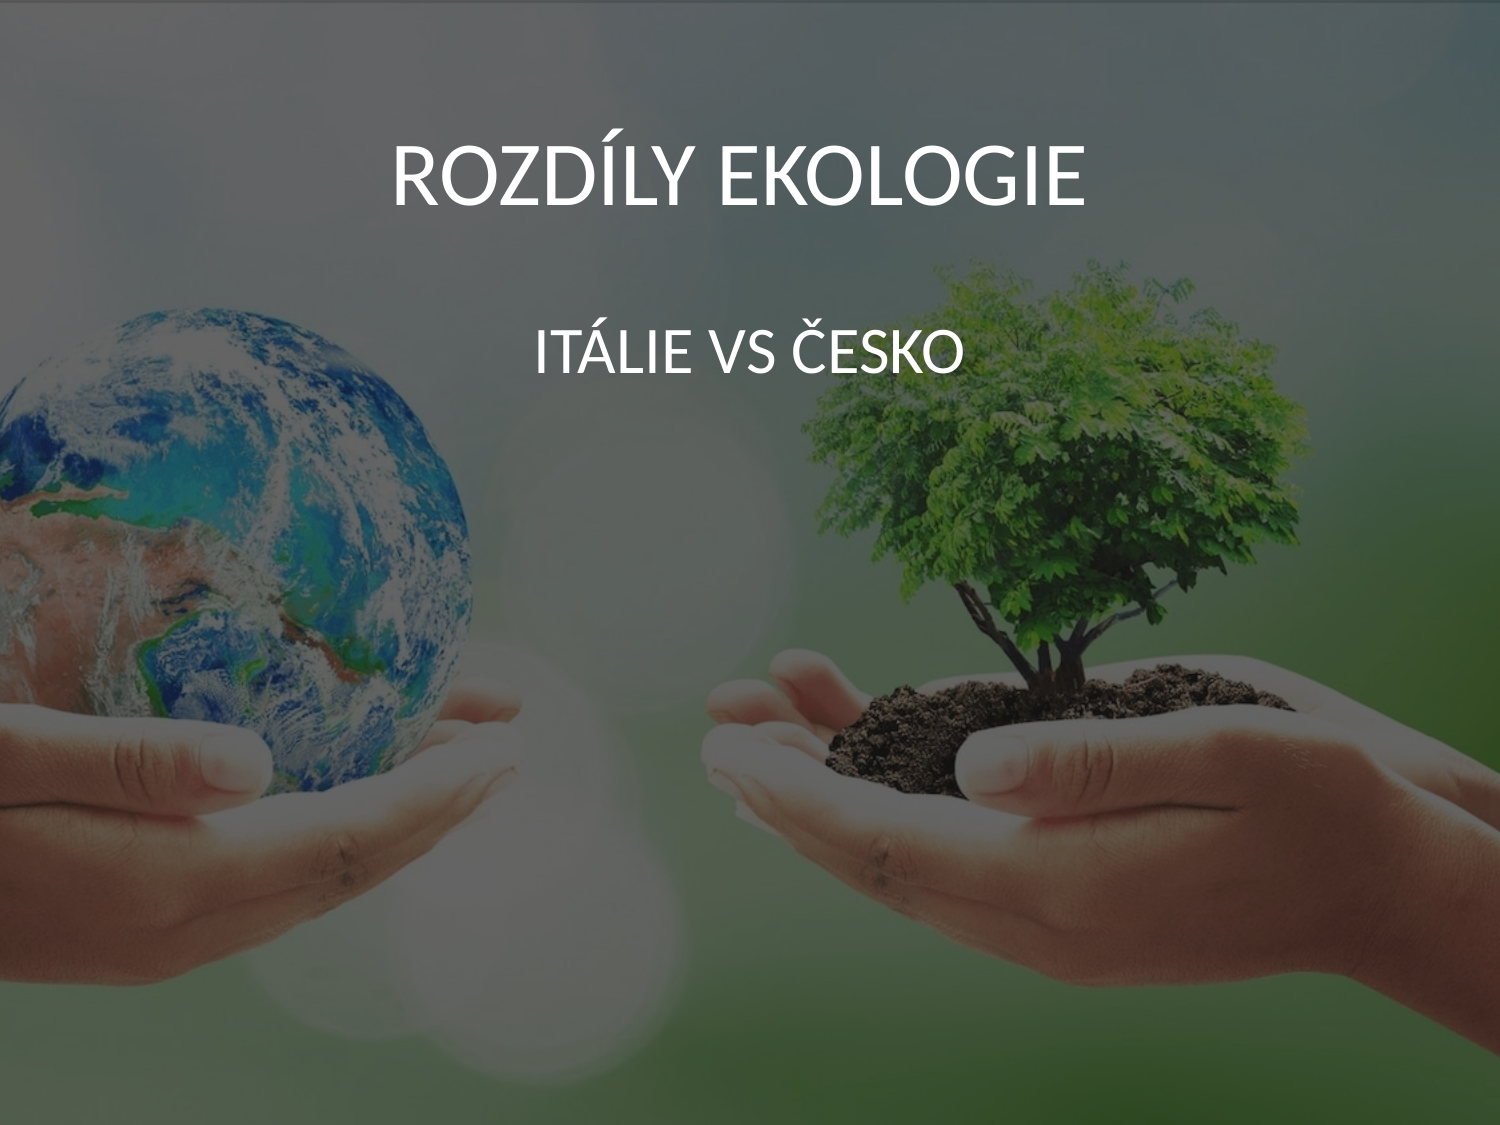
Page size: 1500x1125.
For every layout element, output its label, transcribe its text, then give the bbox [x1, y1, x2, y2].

picture [0, 0, 1500, 1125]
list ITÁLIE VS ČESKO [103, 299, 1397, 1014]
title ROZDÍLY EKOLOGIE [103, 59, 1397, 278]
